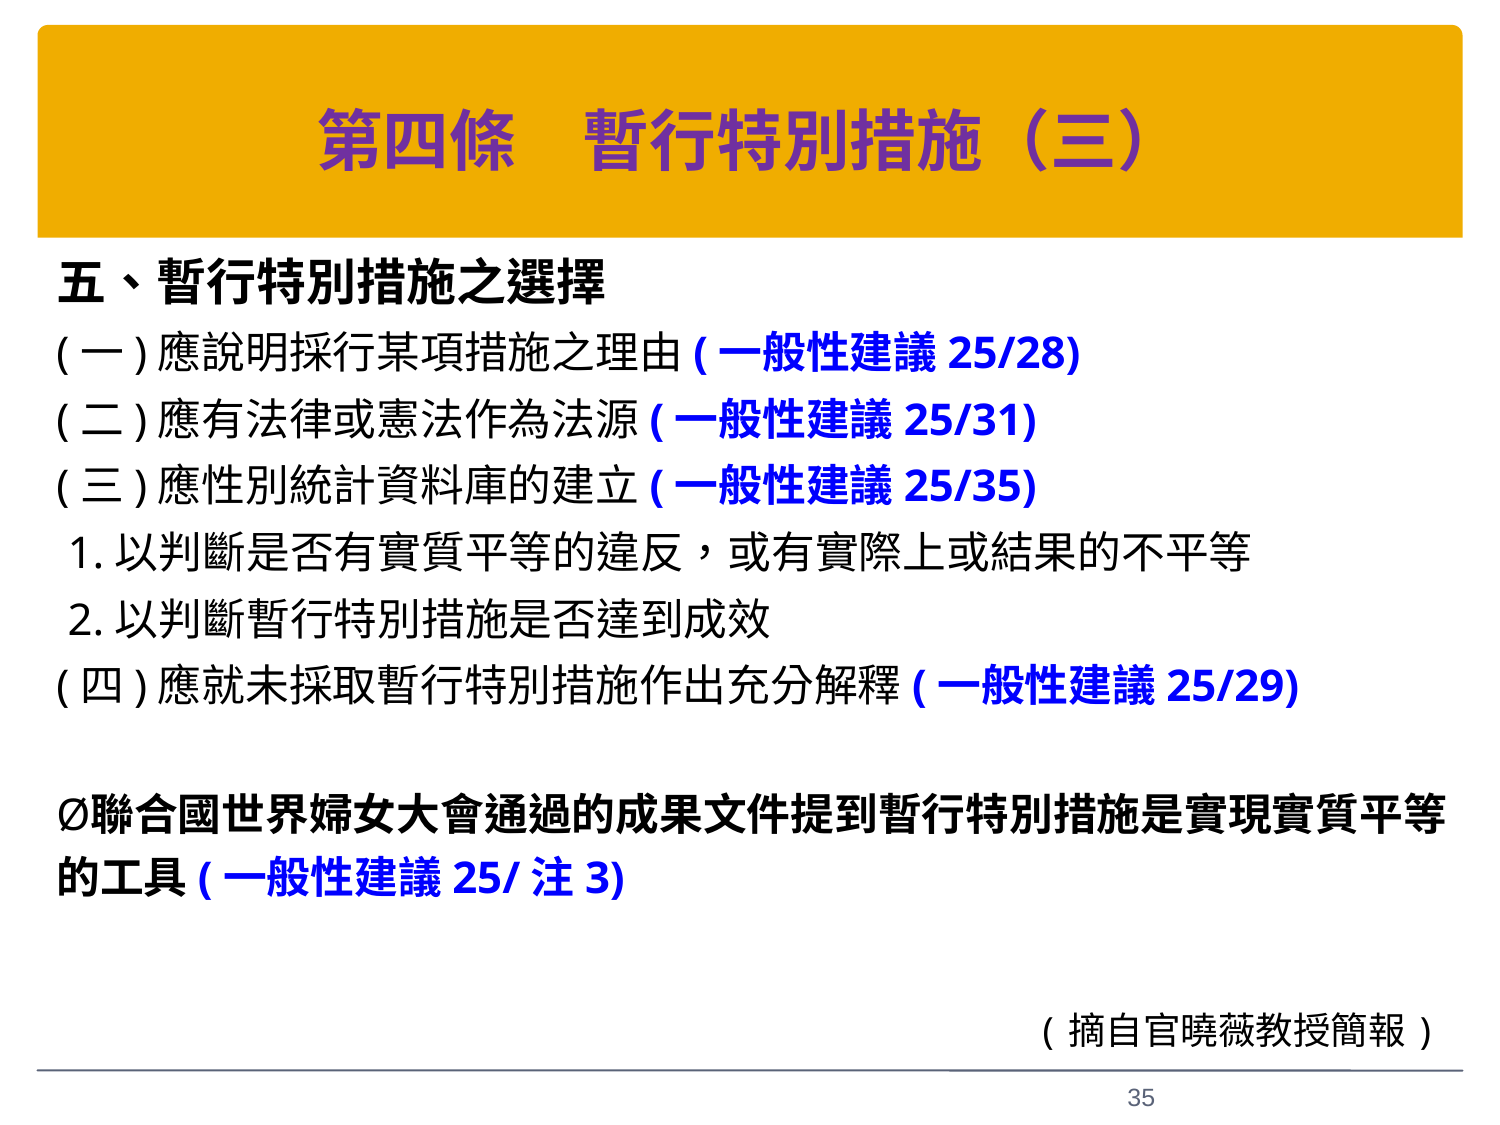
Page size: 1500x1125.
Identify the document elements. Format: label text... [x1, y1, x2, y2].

text_box 35 [1112, 1069, 1463, 1123]
text_box (摘自官曉薇教授簡報) [1022, 1000, 1452, 1060]
text_box 五、暫行特別措施之選擇 (一)應說明採行某項措施之理由(一般性建議25/28) (二)應有法律或憲法作為法源(一般性建議25/31) (三)應性別統計資料庫的建立(一般性建議25/35) 1.以判斷是否有實質平等的違反，或有實際上或結果的不平等 2.以判斷暫行特別措施是否達到成效 (四)應就未採取暫行特別措施作出充分解釋(一般性建議25/29) 聯合國世界婦女大會通過的成果文件提到暫行特別措施是實現實質平等的工具(一般性建議25/注3) [41, 232, 1482, 980]
title 第四條 暫行特別措施（三） [50, 45, 1451, 233]
